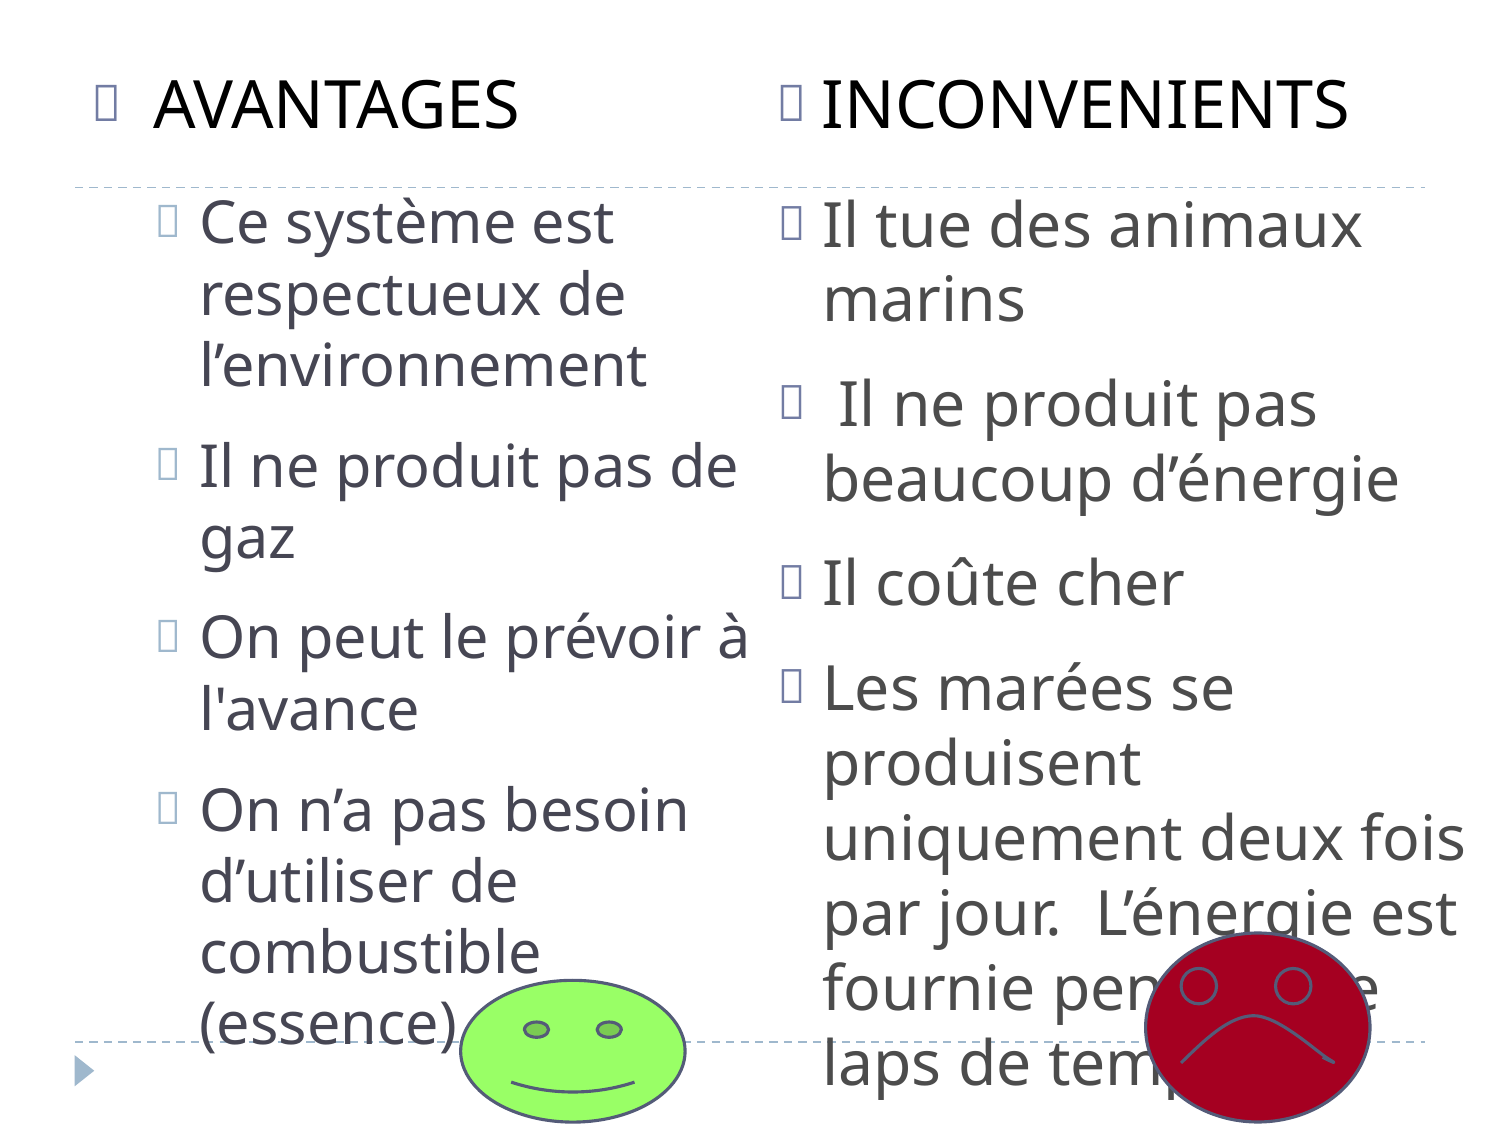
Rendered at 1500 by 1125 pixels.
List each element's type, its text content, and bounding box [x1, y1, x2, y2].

list INCONVENIENTS [761, 54, 1425, 168]
text_box [1145, 933, 1371, 1122]
list AVANTAGES [76, 54, 740, 168]
list Ce système est respectueux de l’environnement Il ne produit pas de gaz On peut le prévoir à l'avance On n’a pas besoin d’utiliser de combustible (essence) [94, 177, 782, 1099]
text_box [460, 980, 686, 1123]
list Il tue des animaux marins Il ne produit pas beaucoup d’énergie Il coûte cher Les marées se produisent uniquement deux fois par jour. L’énergie est fournie pendant ce laps de temps. [762, 177, 1489, 1040]
